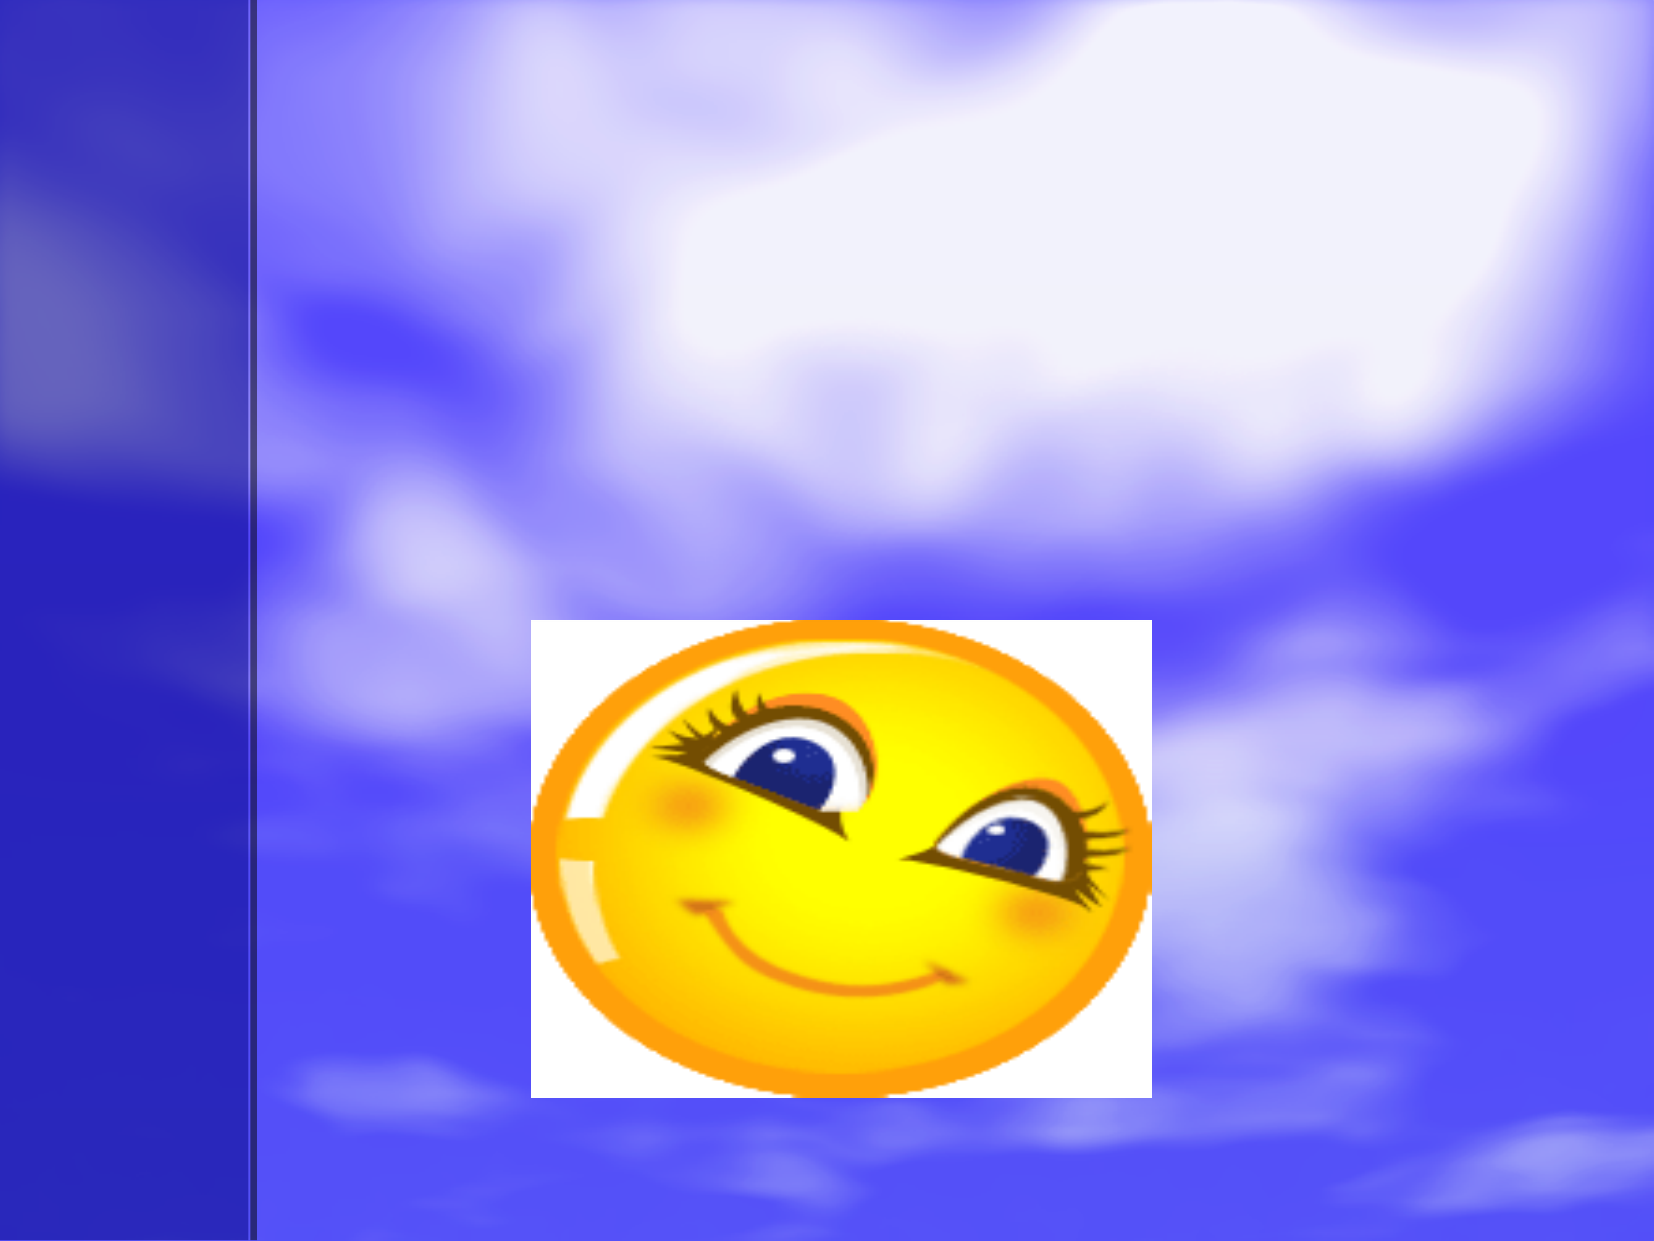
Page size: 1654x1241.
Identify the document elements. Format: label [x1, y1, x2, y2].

picture [531, 620, 1152, 1098]
